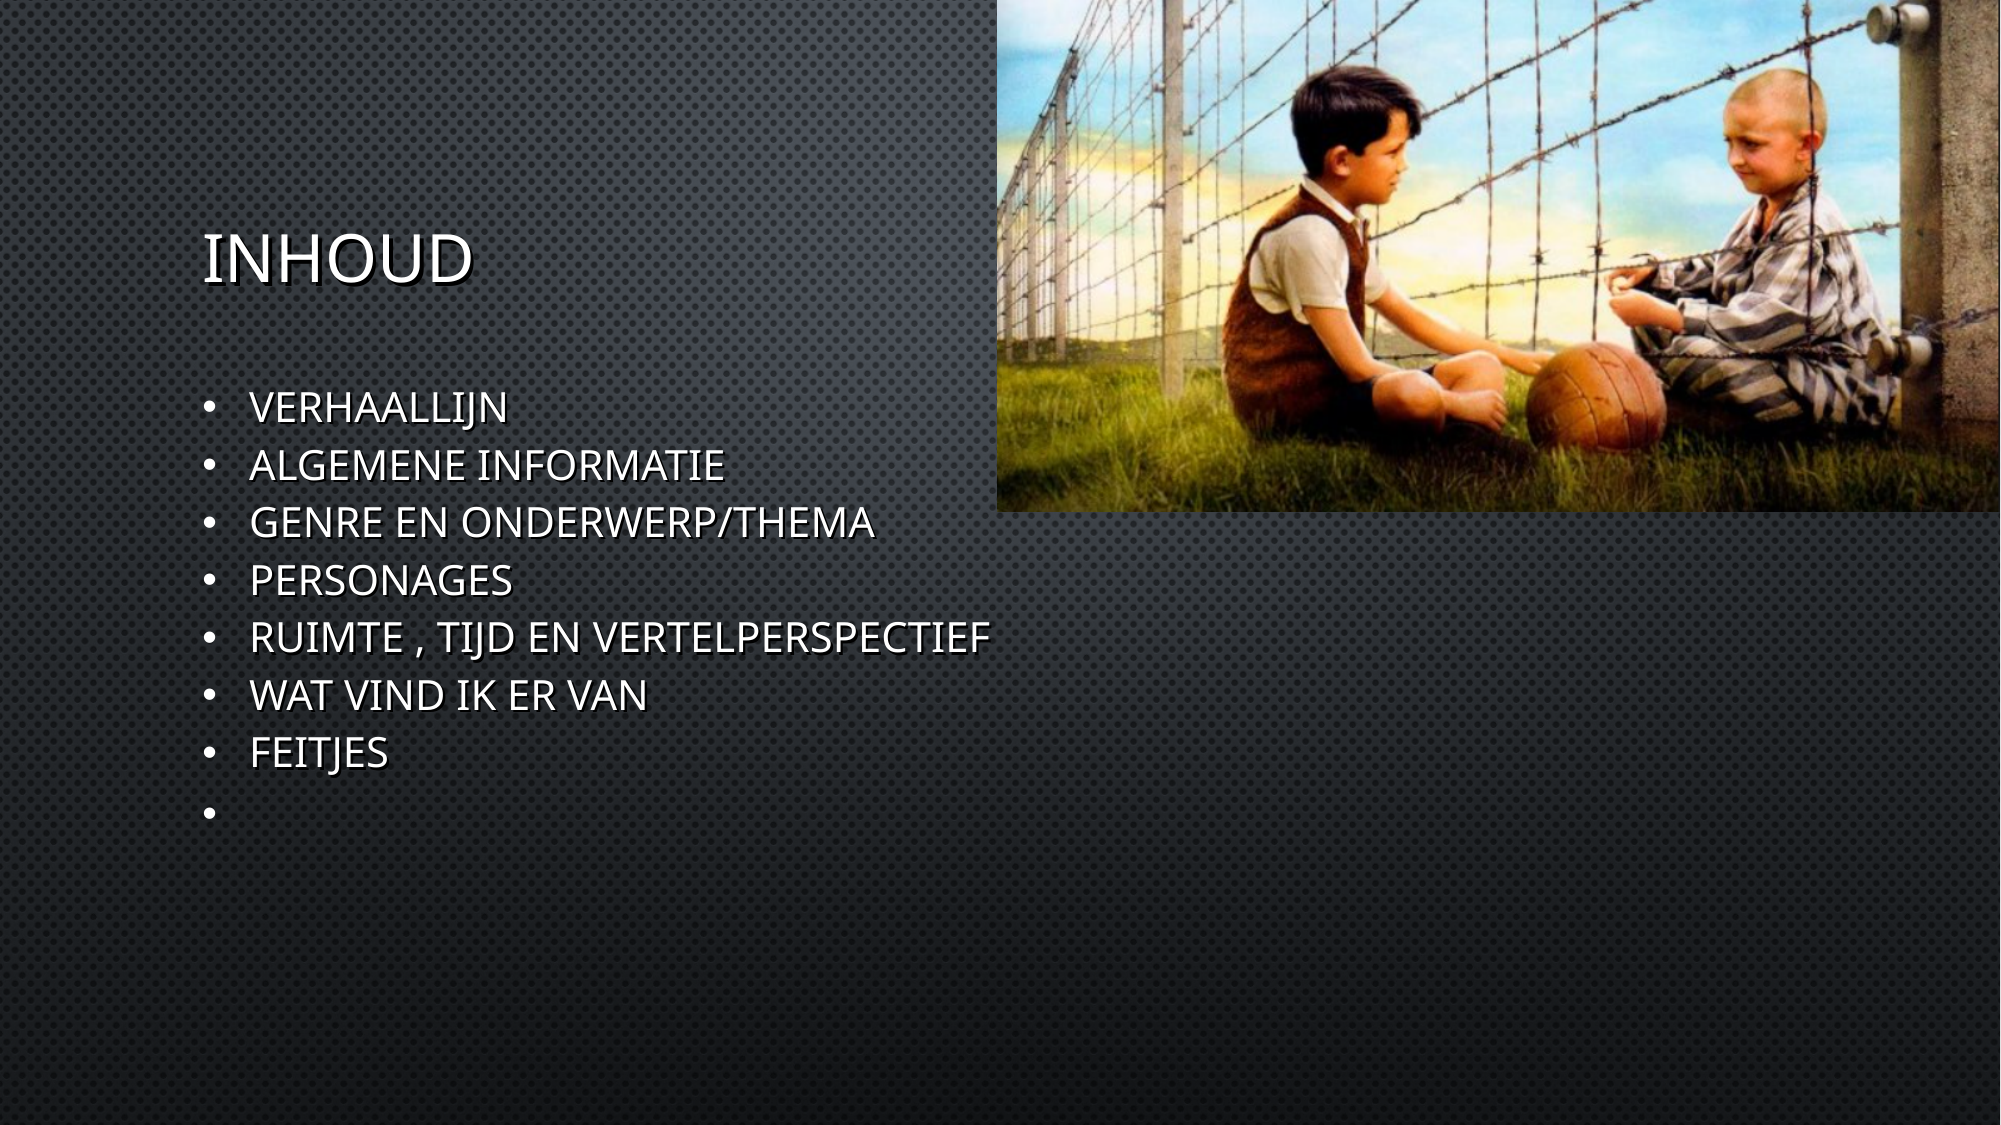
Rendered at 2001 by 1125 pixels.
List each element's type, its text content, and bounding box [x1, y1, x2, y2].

list Verhaallijn Algemene informatie Genre en onderwerp/thema Personages Ruimte , tijd en vertelperspectief Wat vind ik er van feitjes [187, 355, 1813, 868]
picture [997, 0, 2000, 512]
title inhoud [187, 99, 997, 355]
